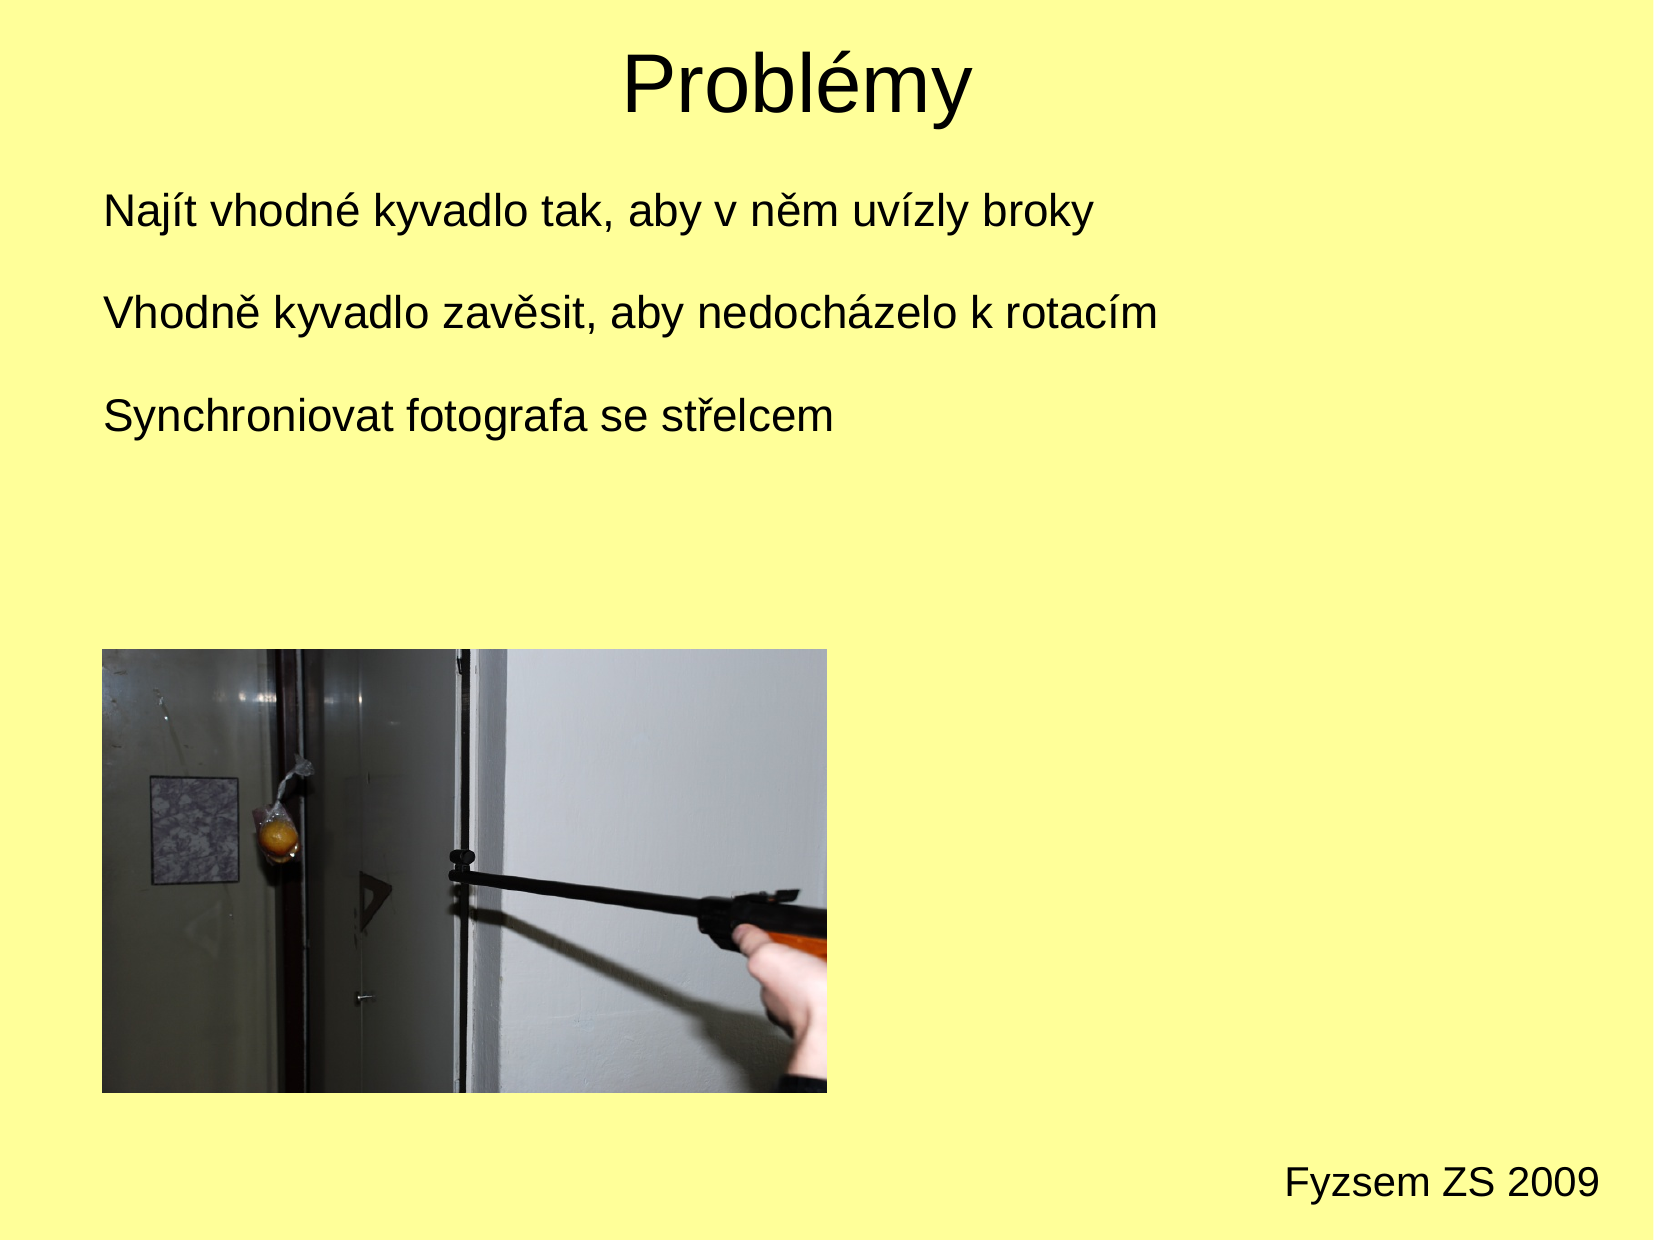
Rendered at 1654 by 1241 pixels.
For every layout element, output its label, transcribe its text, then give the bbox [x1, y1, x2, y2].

picture [102, 649, 827, 1093]
text_box Fyzsem ZS 2009 [1269, 1151, 1654, 1214]
text_box Najít vhodné kyvadlo tak, aby v něm uvízly broky Vhodně kyvadlo zavěsit, aby nedocházelo k rotacím Synchroniovat fotografa se střelcem [88, 177, 1182, 591]
text_box Problémy [383, 29, 1211, 138]
